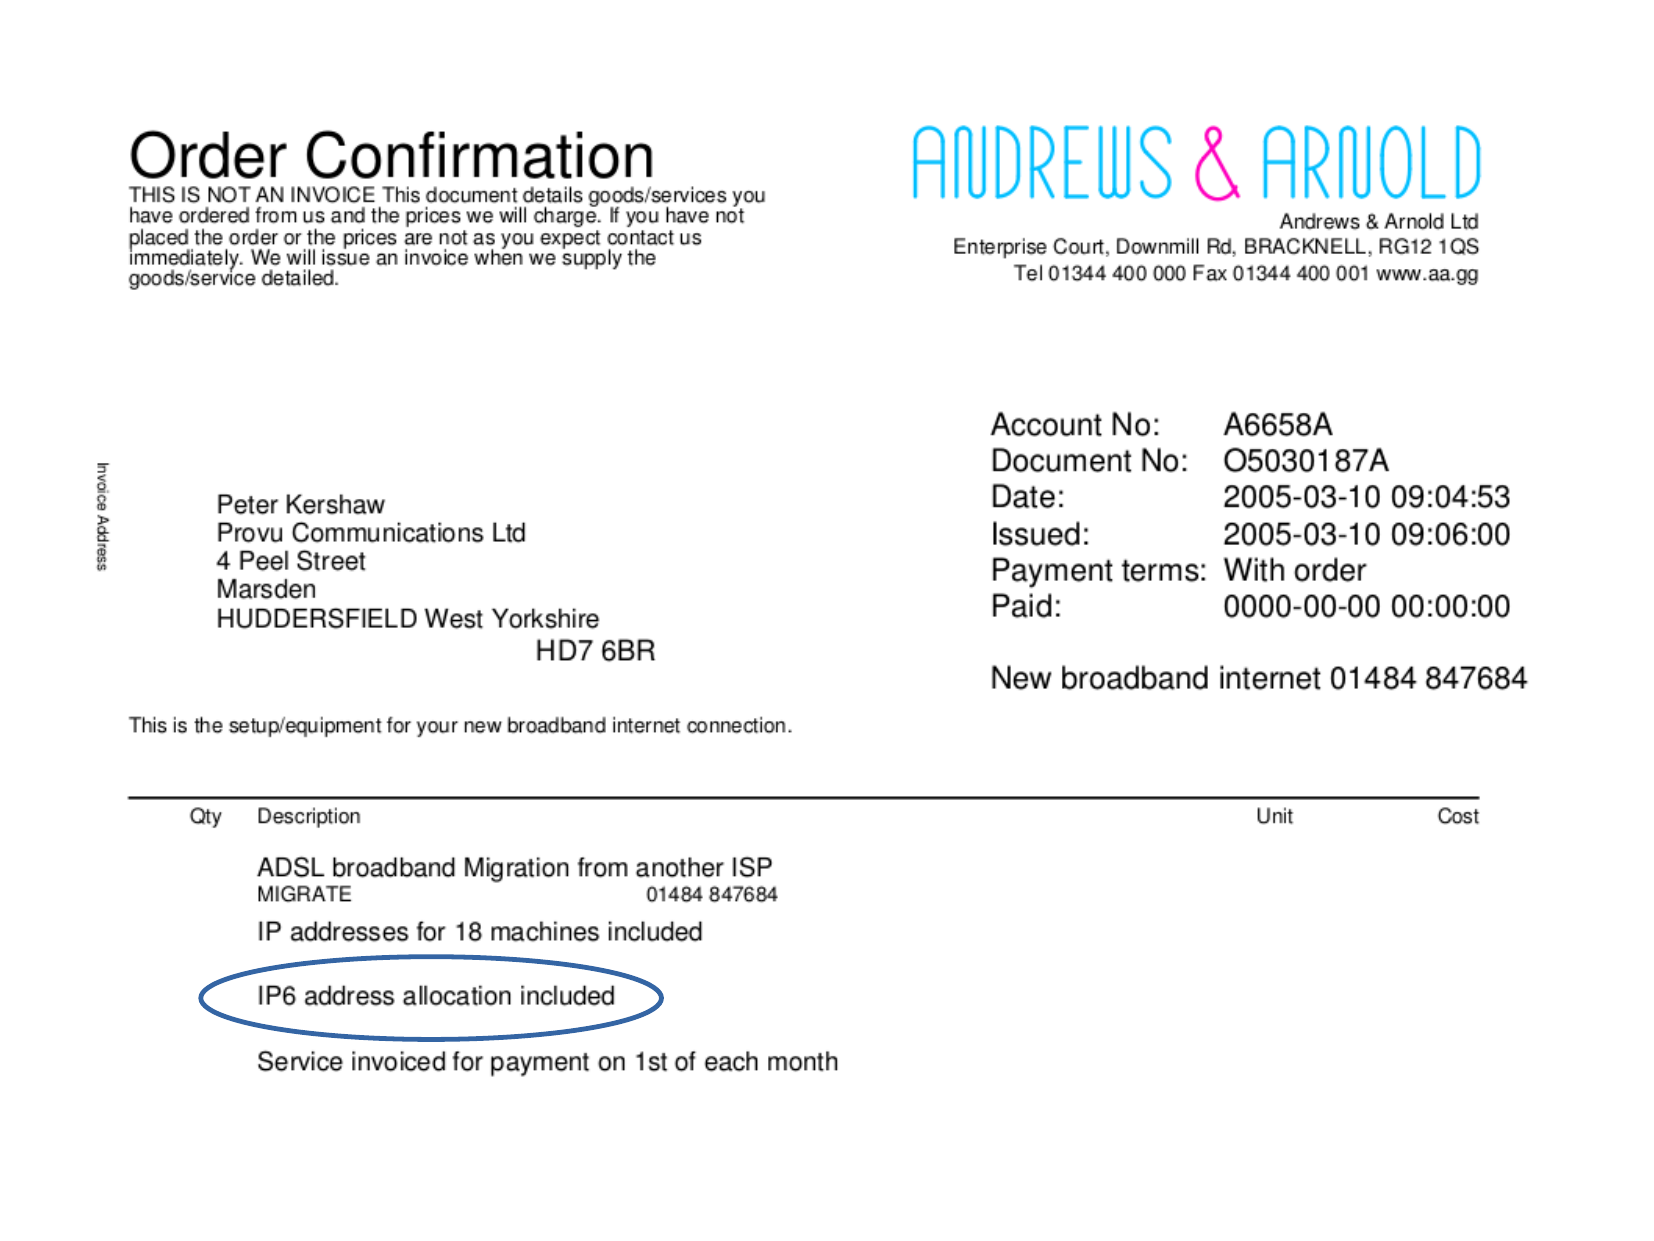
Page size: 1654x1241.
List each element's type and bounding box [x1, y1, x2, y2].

picture [90, 110, 1566, 1130]
